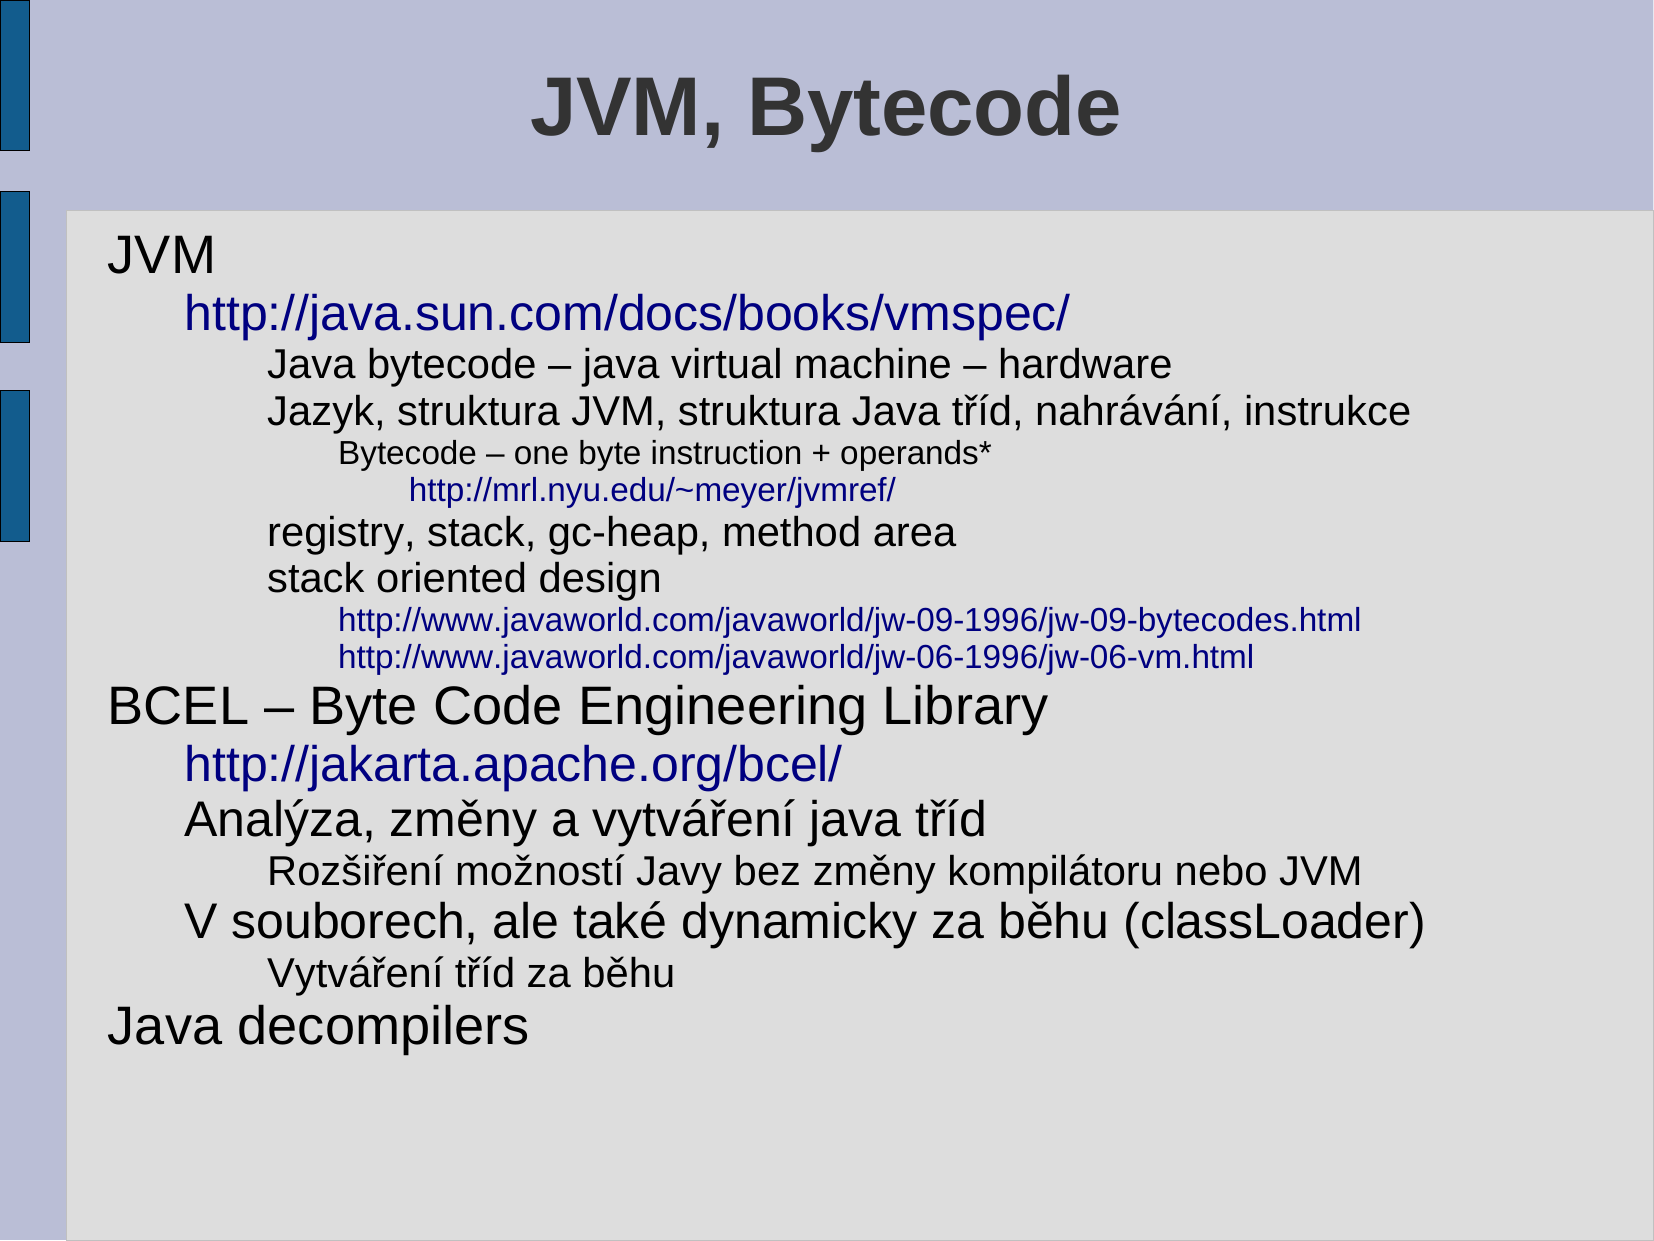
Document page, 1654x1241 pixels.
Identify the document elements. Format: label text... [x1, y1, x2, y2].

title JVM, Bytecode [120, 17, 1533, 196]
list JVM http://java.sun.com/docs/books/vmspec/ Java bytecode – java virtual machine – hardware Jazyk, struktura JVM, struktura Java tříd, nahrávání, instrukce Bytecode – one byte instruction + operands* http://mrl.nyu.edu/~meyer/jvmref/ registry, stack, gc-heap, method area stack oriented design http://www.javaworld.com/javaworld/jw-09-1996/jw-09-bytecodes.html http://www.javaworld.com/javaworld/jw-06-1996/jw-06-vm.html BCEL – Byte Code Engineering Library http://jakarta.apache.org/bcel/ Analýza, změny a vytváření java tříd Rozšiření možností Javy bez změny kompilátoru nebo JVM V souborech, ale také dynamicky za běhu (classLoader) Vytváření tříd za běhu Java decompilers [90, 225, 1576, 1171]
